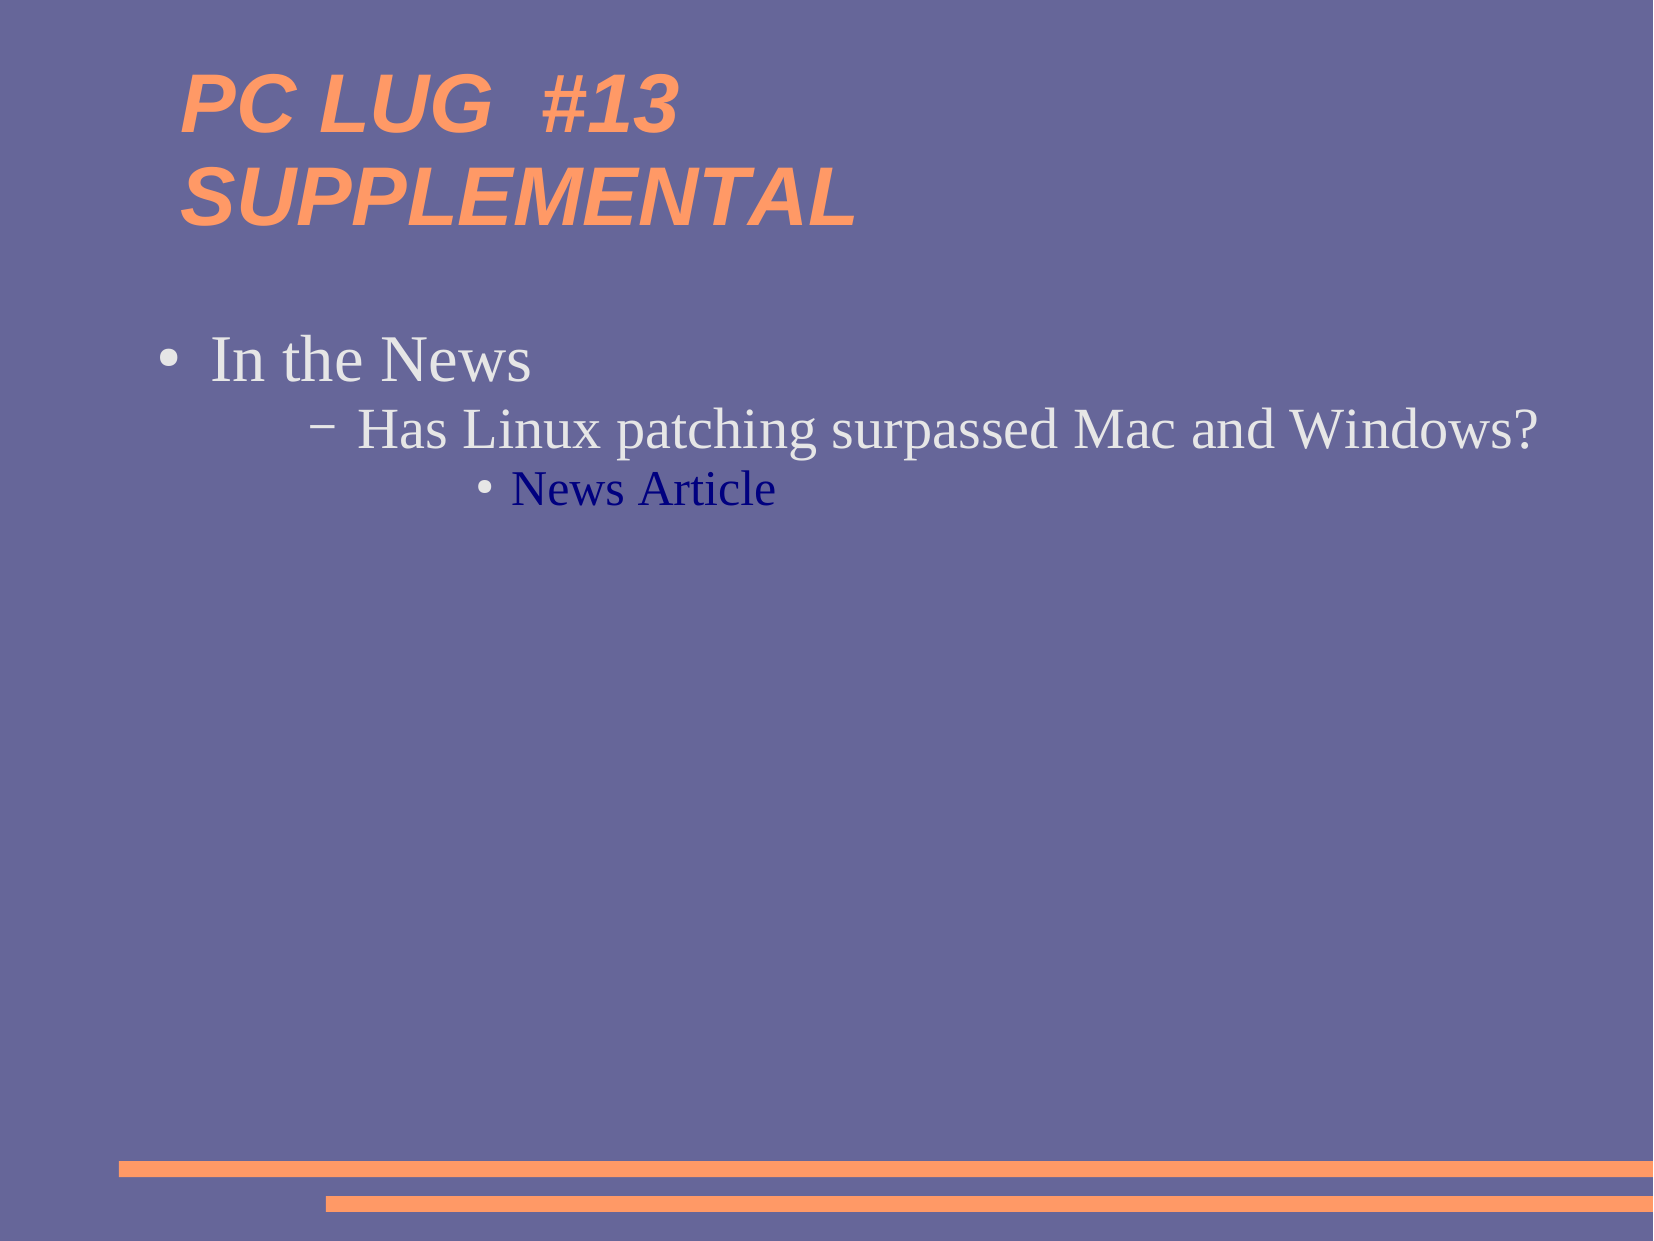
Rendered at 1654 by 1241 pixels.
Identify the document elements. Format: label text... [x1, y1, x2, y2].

title PC LUG #13 SUPPLEMENTAL [121, 46, 1534, 254]
list In the News Has Linux patching surpassed Mac and Windows? News Article [121, 322, 1561, 1133]
